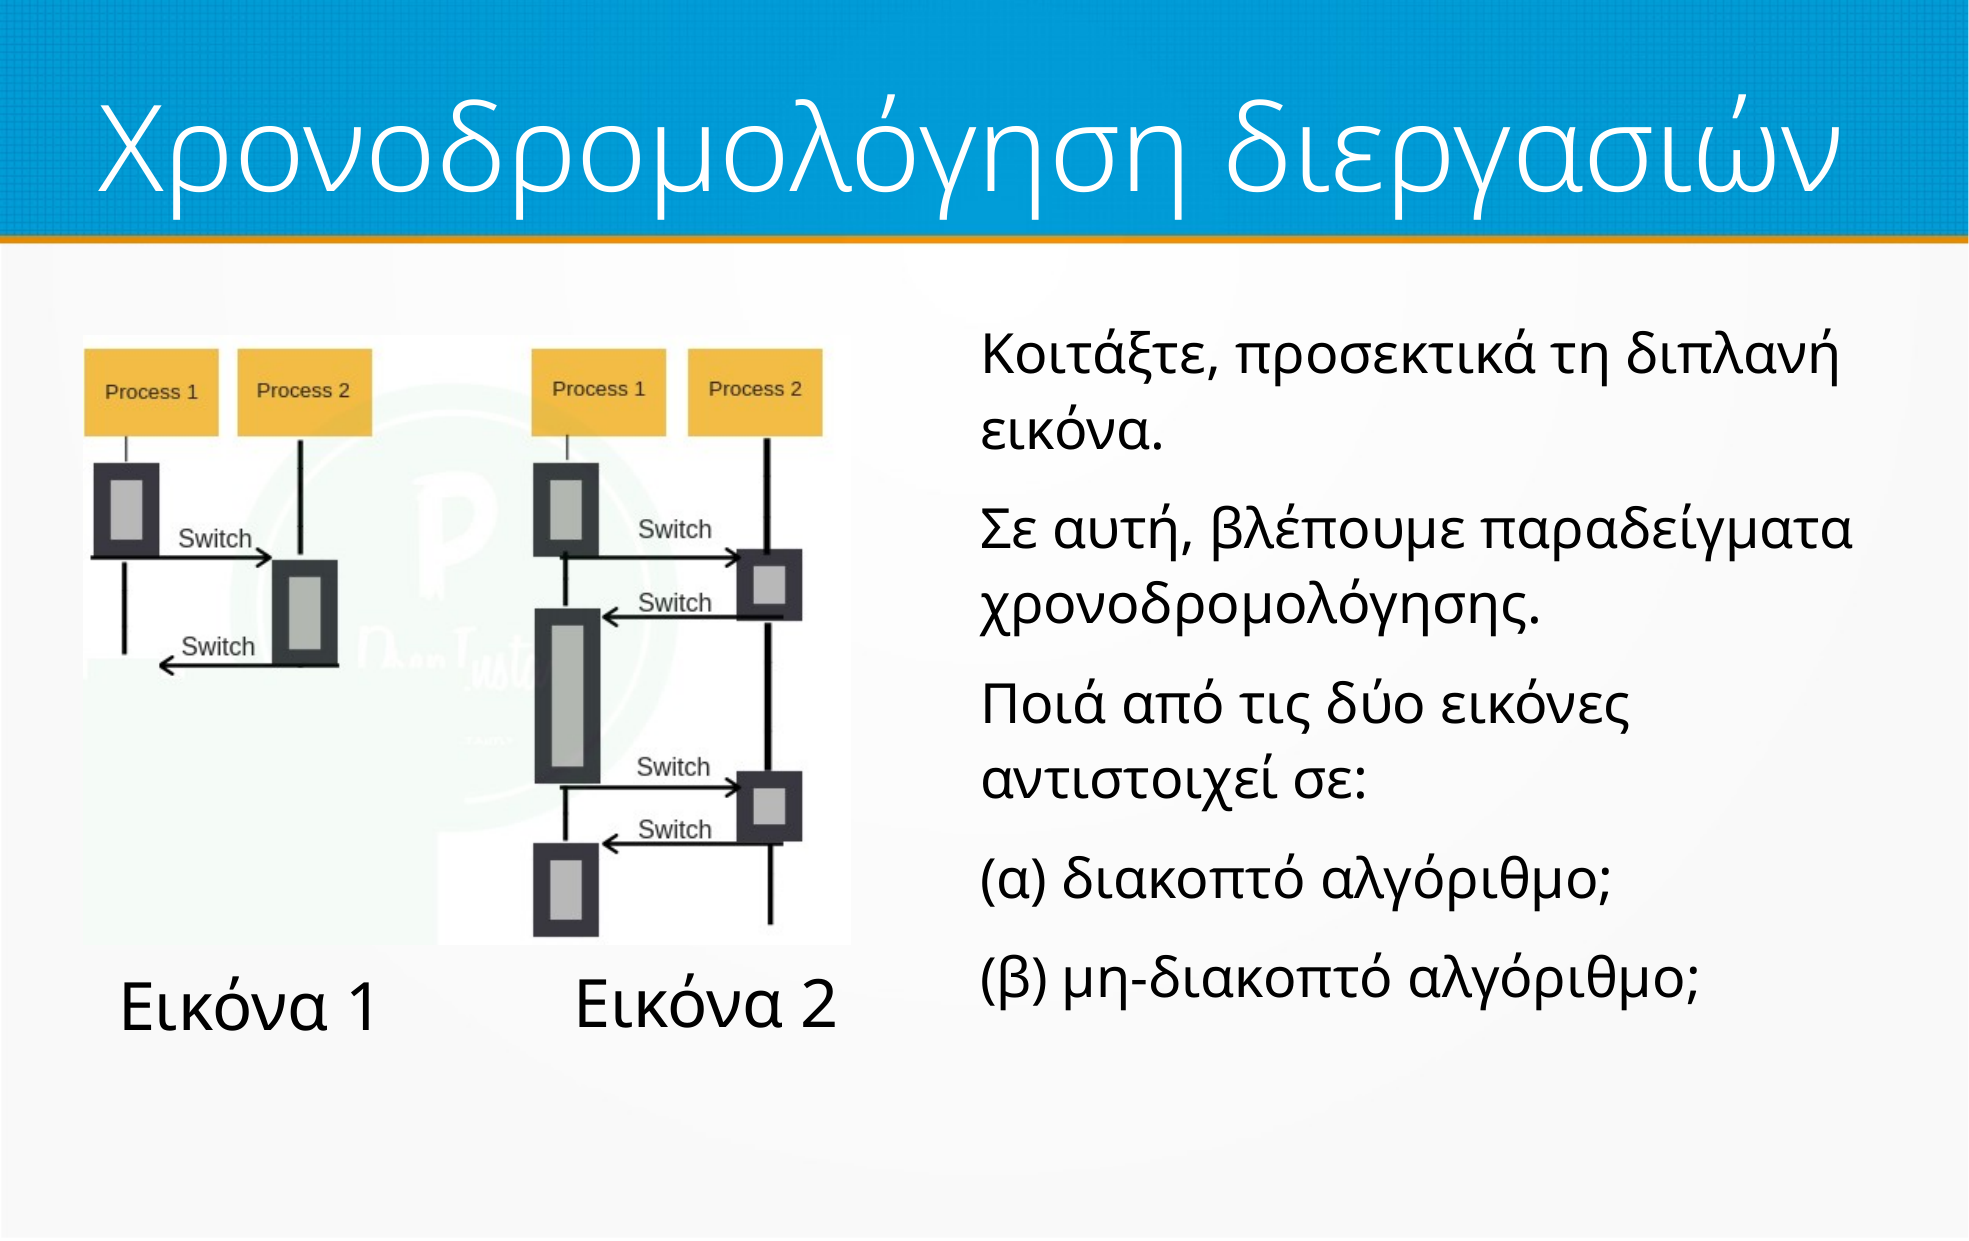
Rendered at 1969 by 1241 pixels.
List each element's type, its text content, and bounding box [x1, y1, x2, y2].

list Εικόνα 1 [47, 959, 408, 1052]
title Χρονοδρομολόγηση διεργασιών [98, 19, 1870, 227]
list Εικόνα 2 [502, 956, 863, 1049]
picture [0, 233, 1969, 1241]
list Κοιτάξτε, προσεκτικά τη διπλανή εικόνα. Σε αυτή, βλέπουμε παραδείγματα χρονοδρομολόγησης. Ποιά από τις δύο εικόνες αντιστοιχεί σε: (α) διακοπτό αλγόριθμο; (β) μη-διακοπτό αλγόριθμο; [921, 315, 1861, 1081]
